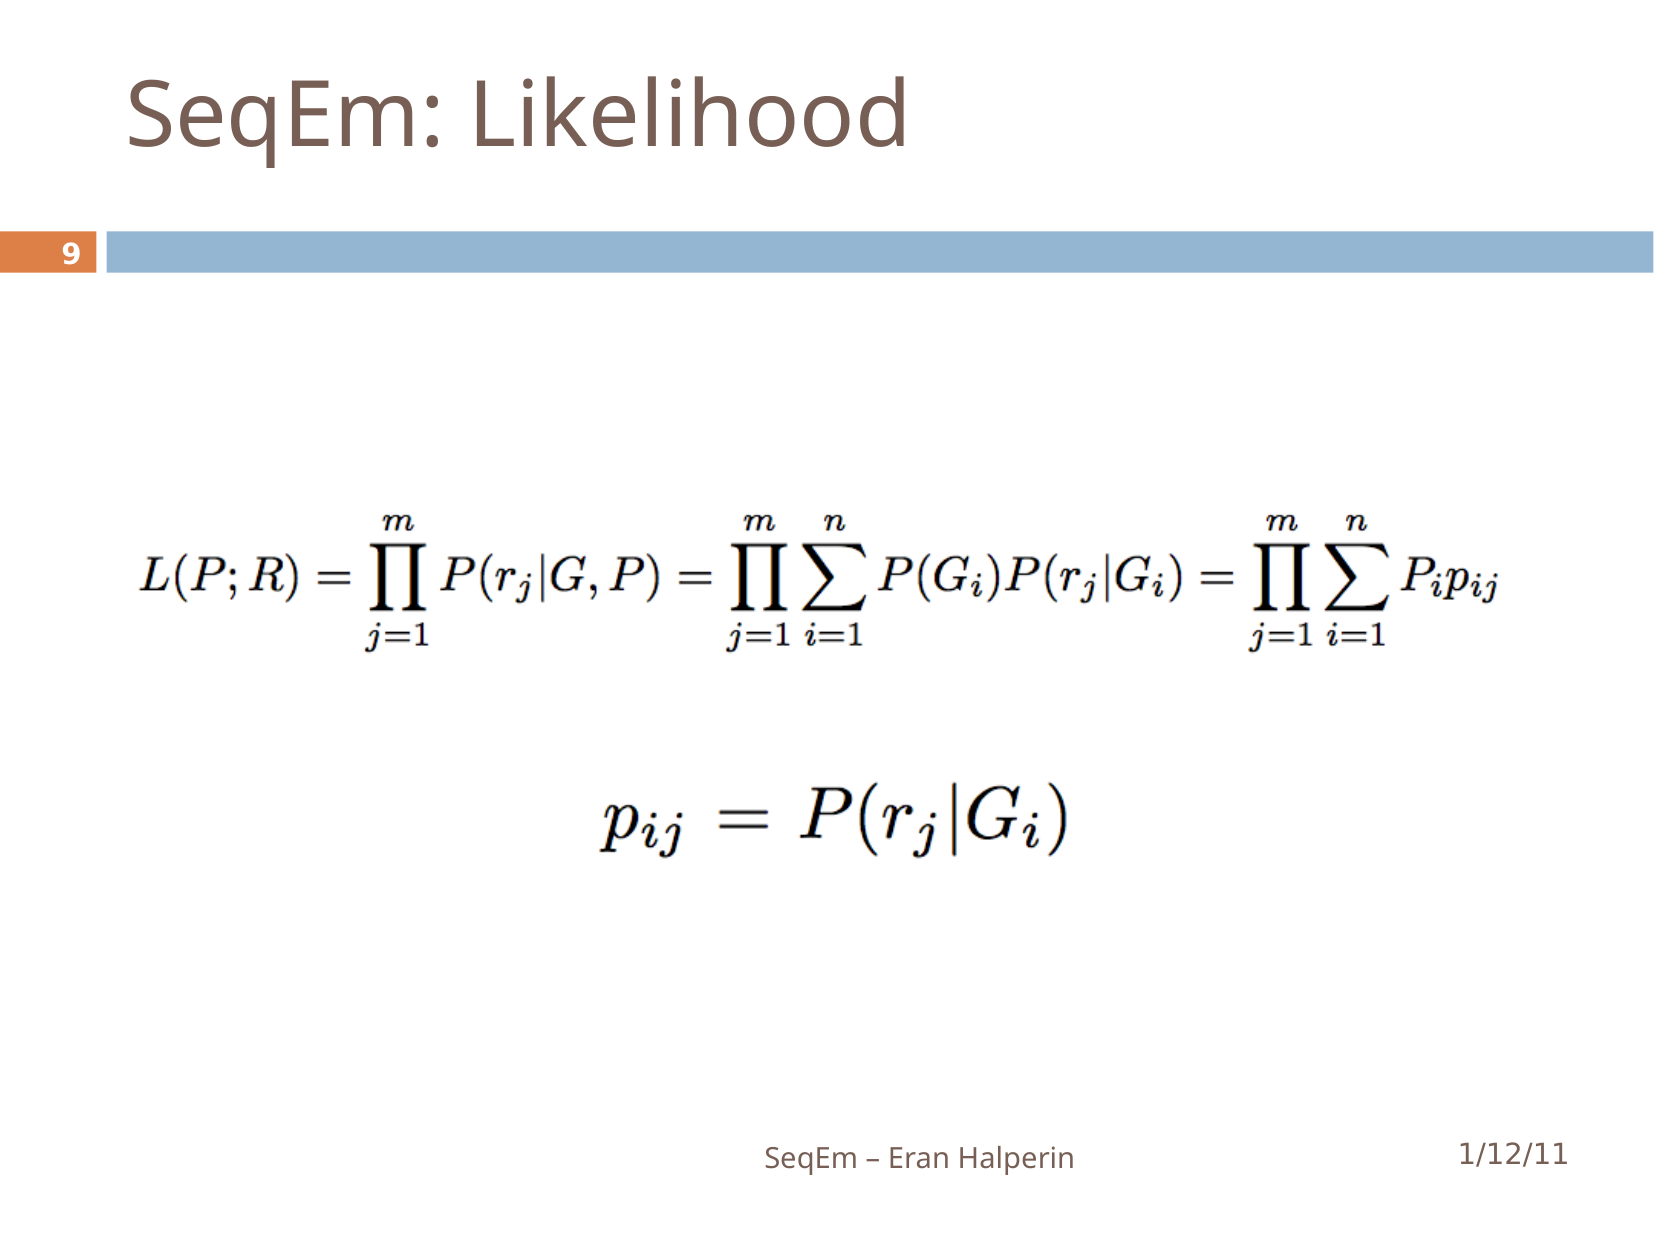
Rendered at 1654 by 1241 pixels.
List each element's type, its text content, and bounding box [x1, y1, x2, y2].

text_box SeqEm: Likelihood [110, 41, 1585, 221]
text_box 1/12/11 [1102, 1129, 1585, 1196]
picture [592, 771, 1076, 871]
text_box <מספר> [0, 229, 97, 275]
picture [110, 454, 1547, 678]
text_box SeqEm – Eran Halperin [110, 1129, 1091, 1196]
